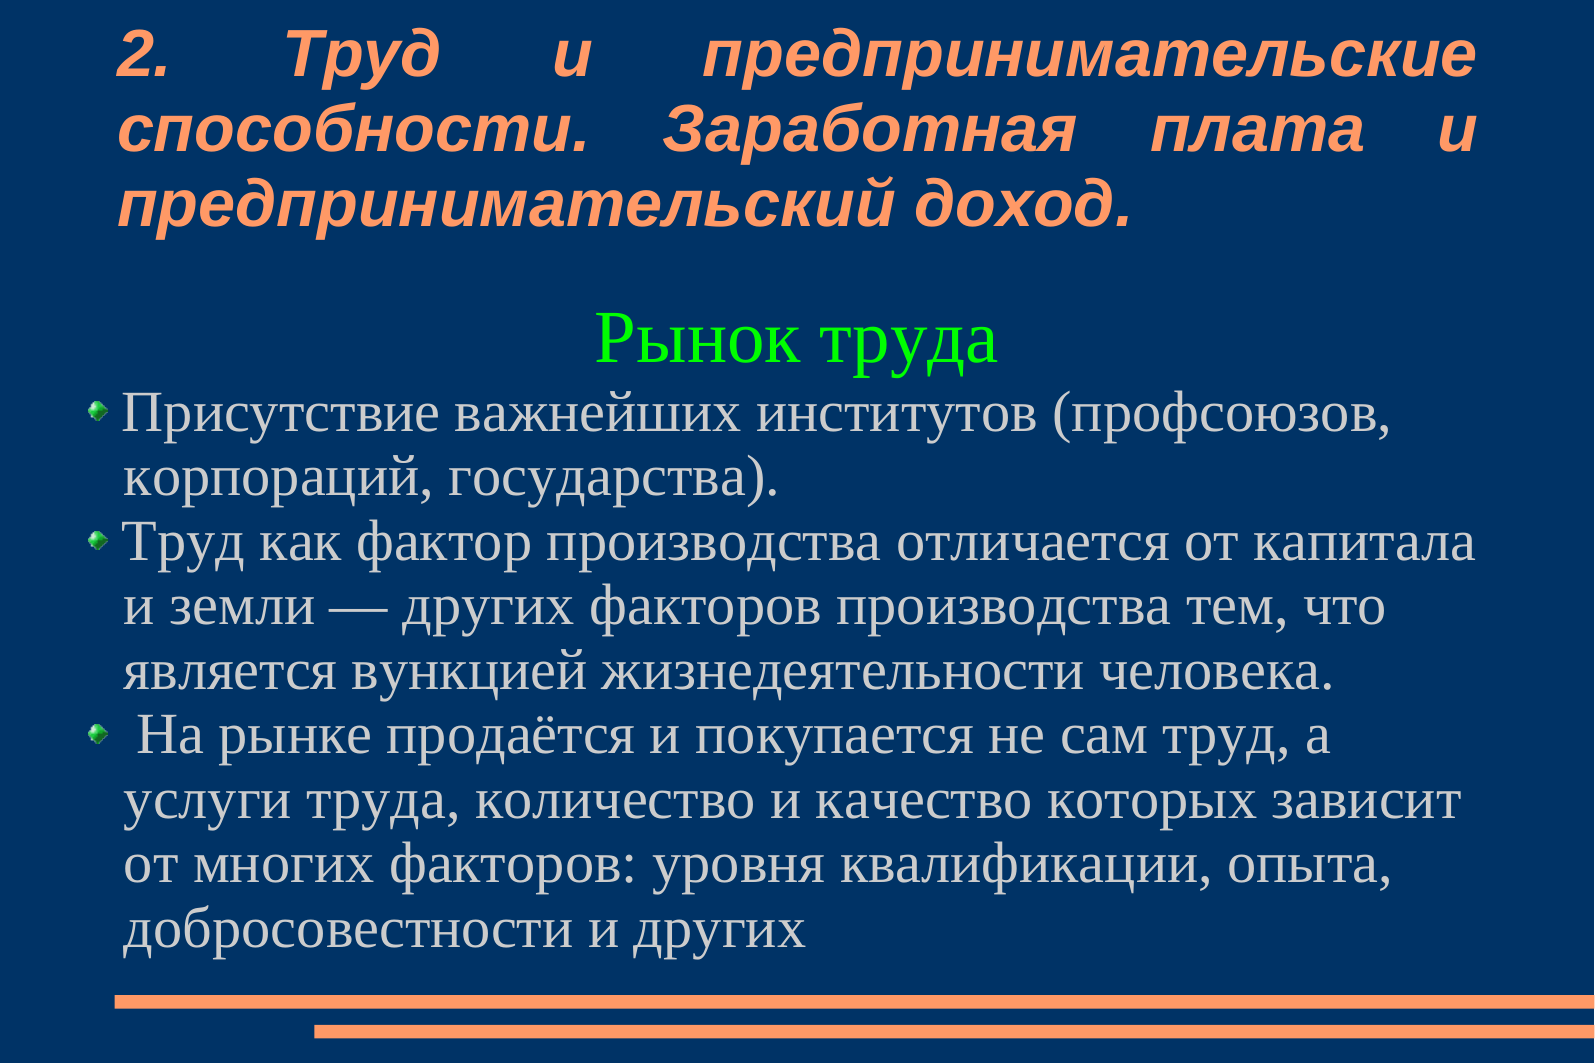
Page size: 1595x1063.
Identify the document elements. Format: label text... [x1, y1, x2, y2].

title 2. Труд и предпринимательские способности. Заработная плата и предпринимательский доход. [117, 16, 1479, 241]
subtitle Рынок труда Присутствие важнейших институтов (профсоюзов, корпораций, государства). Труд как фактор производства отличается от капитала и земли — других факторов производства тем, что является вункцией жизнедеятельности человека. На рынке продаётся и покупается не сам труд, а услуги труда, количество и качество которых зависит от многих факторов: уровня квалификации, опыта, добросовестности и других [88, 265, 1506, 991]
